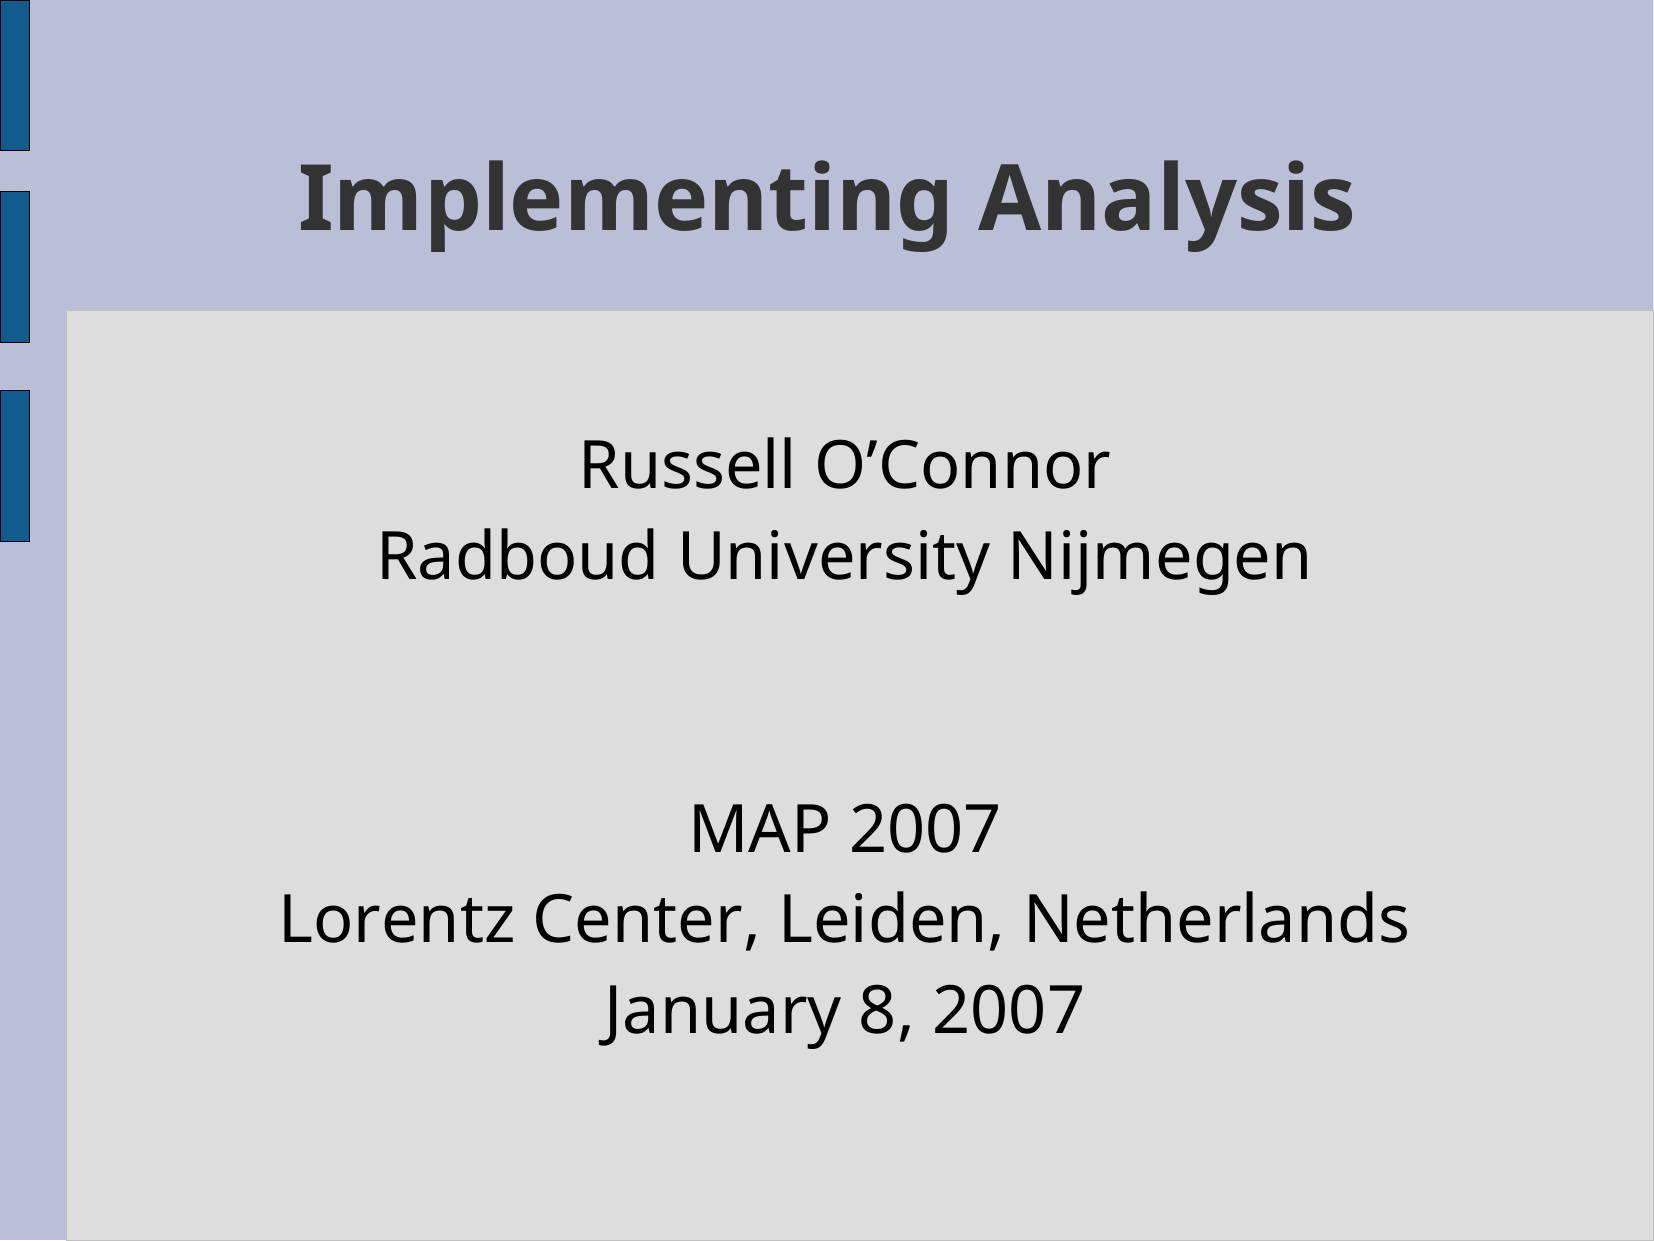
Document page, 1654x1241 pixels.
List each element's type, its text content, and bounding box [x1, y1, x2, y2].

subtitle Russell O’Connor Radboud University Nijmegen MAP 2007 Lorentz Center, Leiden, Netherlands January 8, 2007 [121, 340, 1534, 1131]
title Implementing Analysis [121, 55, 1534, 334]
